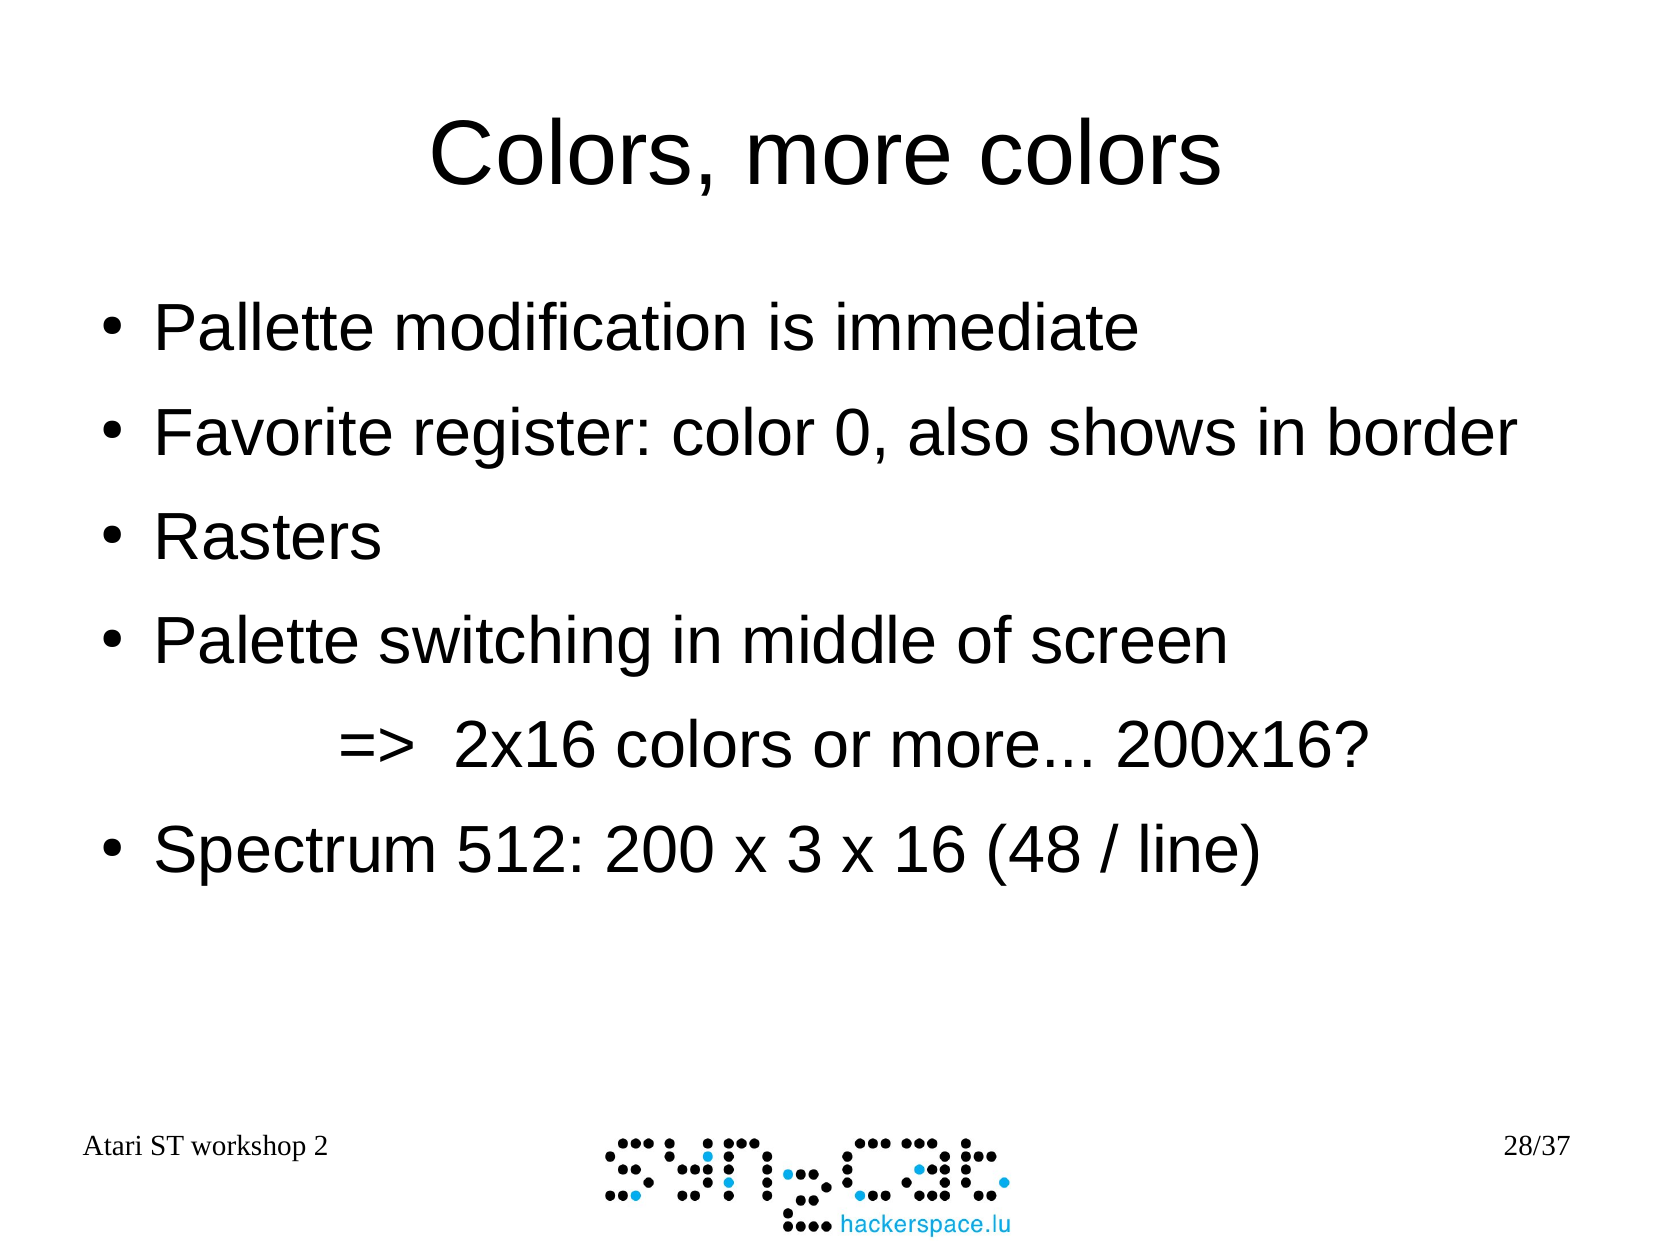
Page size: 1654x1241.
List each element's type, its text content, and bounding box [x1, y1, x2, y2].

picture [600, 1124, 1025, 1241]
title Colors, more colors [82, 49, 1571, 257]
list Pallette modification is immediate Favorite register: color 0, also shows in border Rasters Palette switching in middle of screen => 2x16 colors or more... 200x16? Spectrum 512: 200 x 3 x 16 (48 / line) [82, 290, 1571, 1109]
